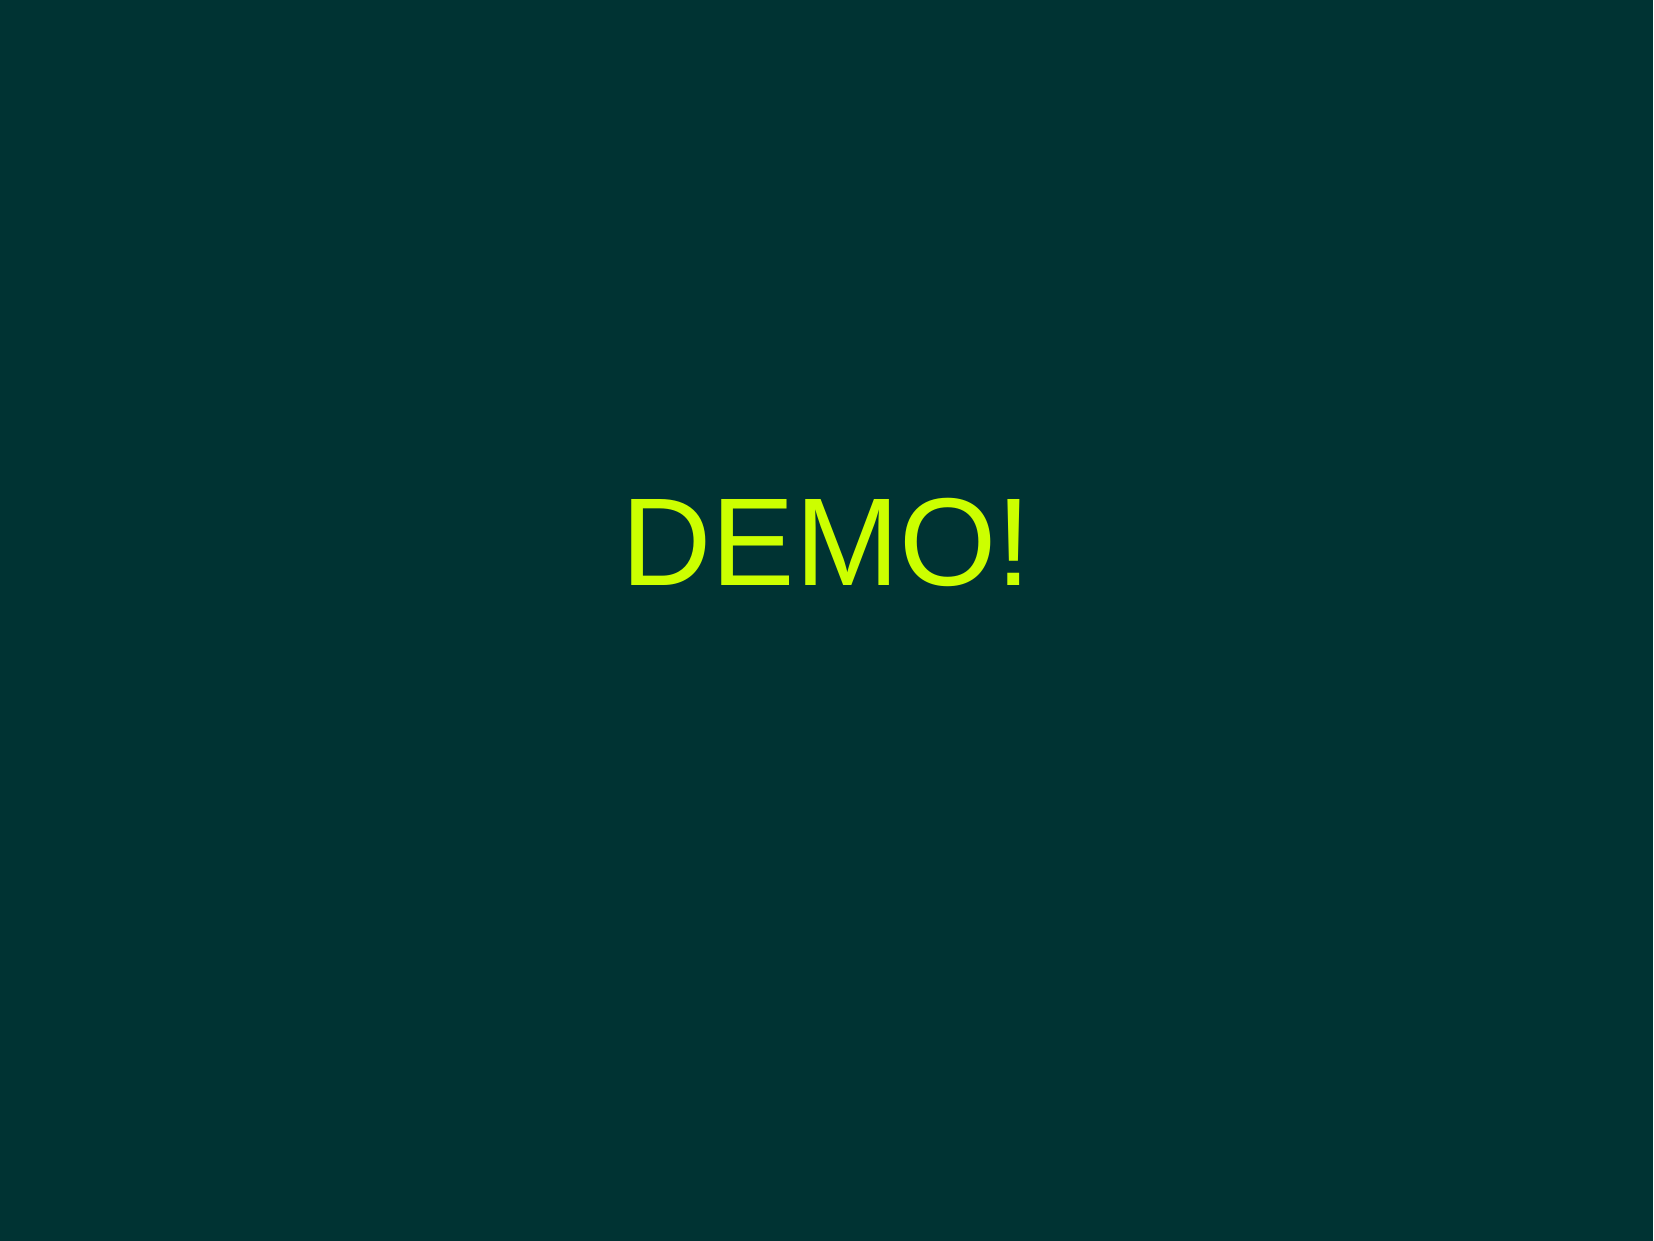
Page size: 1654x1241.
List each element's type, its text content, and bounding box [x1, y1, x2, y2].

title DEMO! [82, 49, 1571, 1036]
